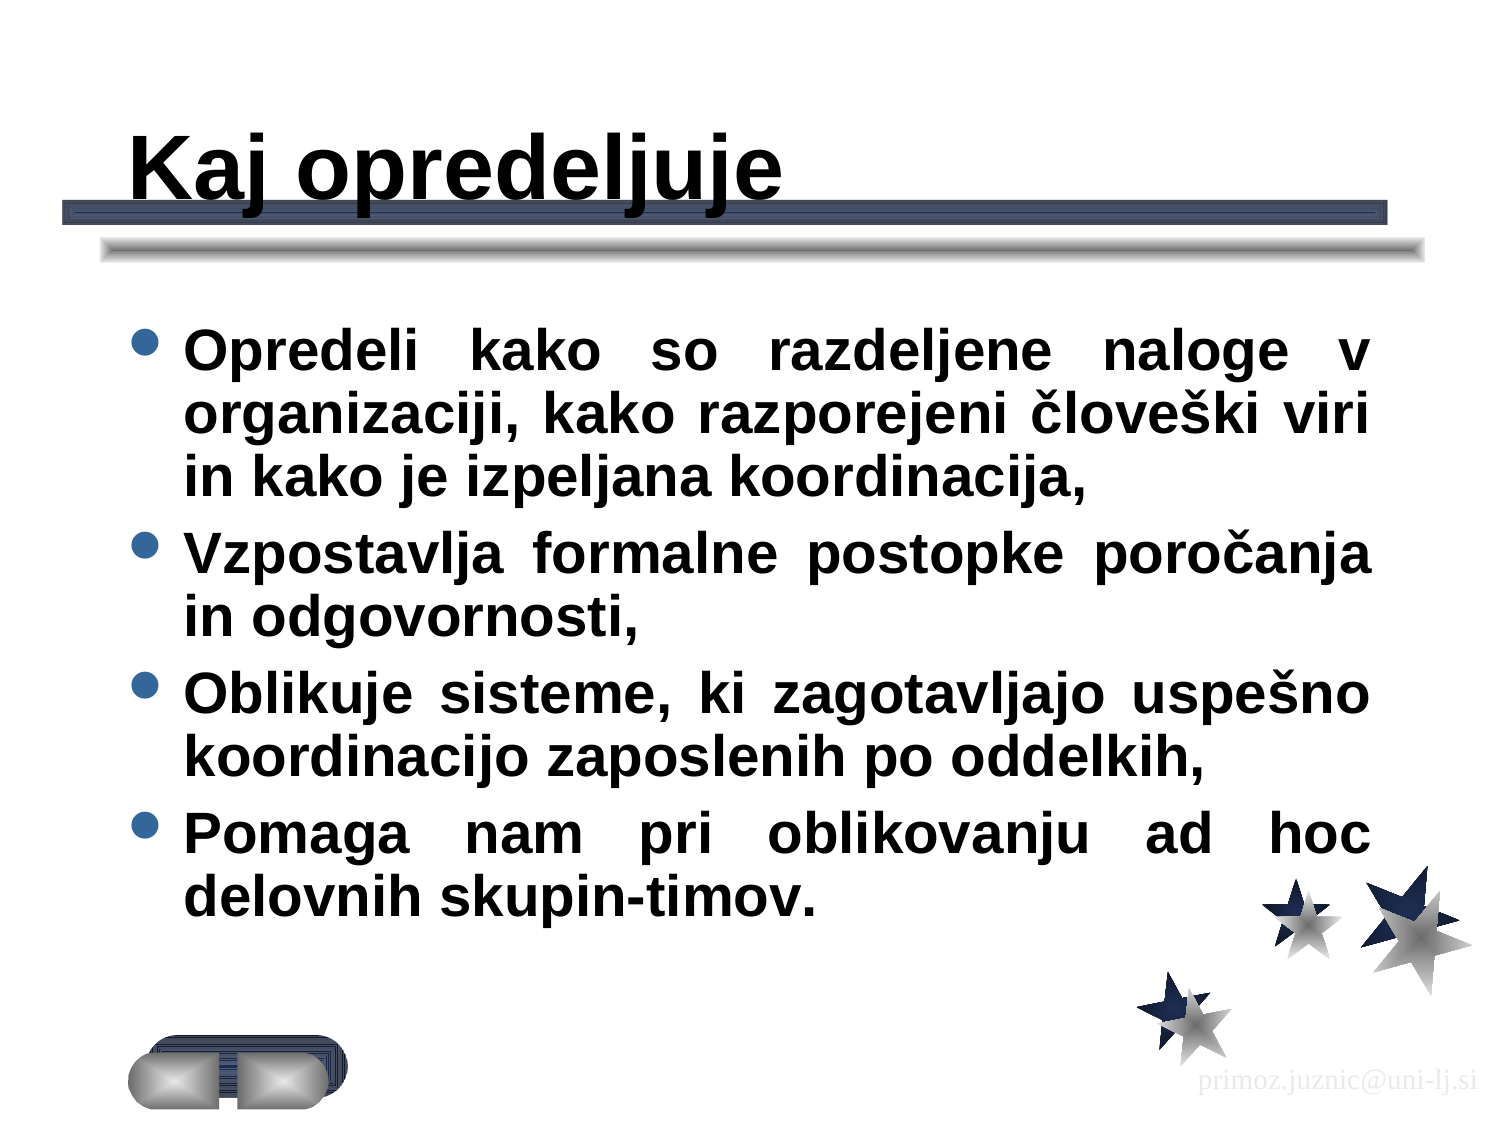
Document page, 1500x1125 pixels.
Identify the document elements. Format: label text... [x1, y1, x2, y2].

list Opredeli kako so razdeljene naloge v organizaciji, kako razporejeni človeški viri in kako je izpeljana koordinacija, Vzpostavlja formalne postopke poročanja in odgovornosti, Oblikuje sisteme, ki zagotavljajo uspešno koordinacijo zaposlenih po oddelkih, Pomaga nam pri oblikovanju ad hoc delovnih skupin-timov. [112, 312, 1388, 1016]
title Kaj opredeljuje [112, 37, 1388, 225]
picture [128, 1052, 220, 1110]
picture [237, 1052, 329, 1110]
